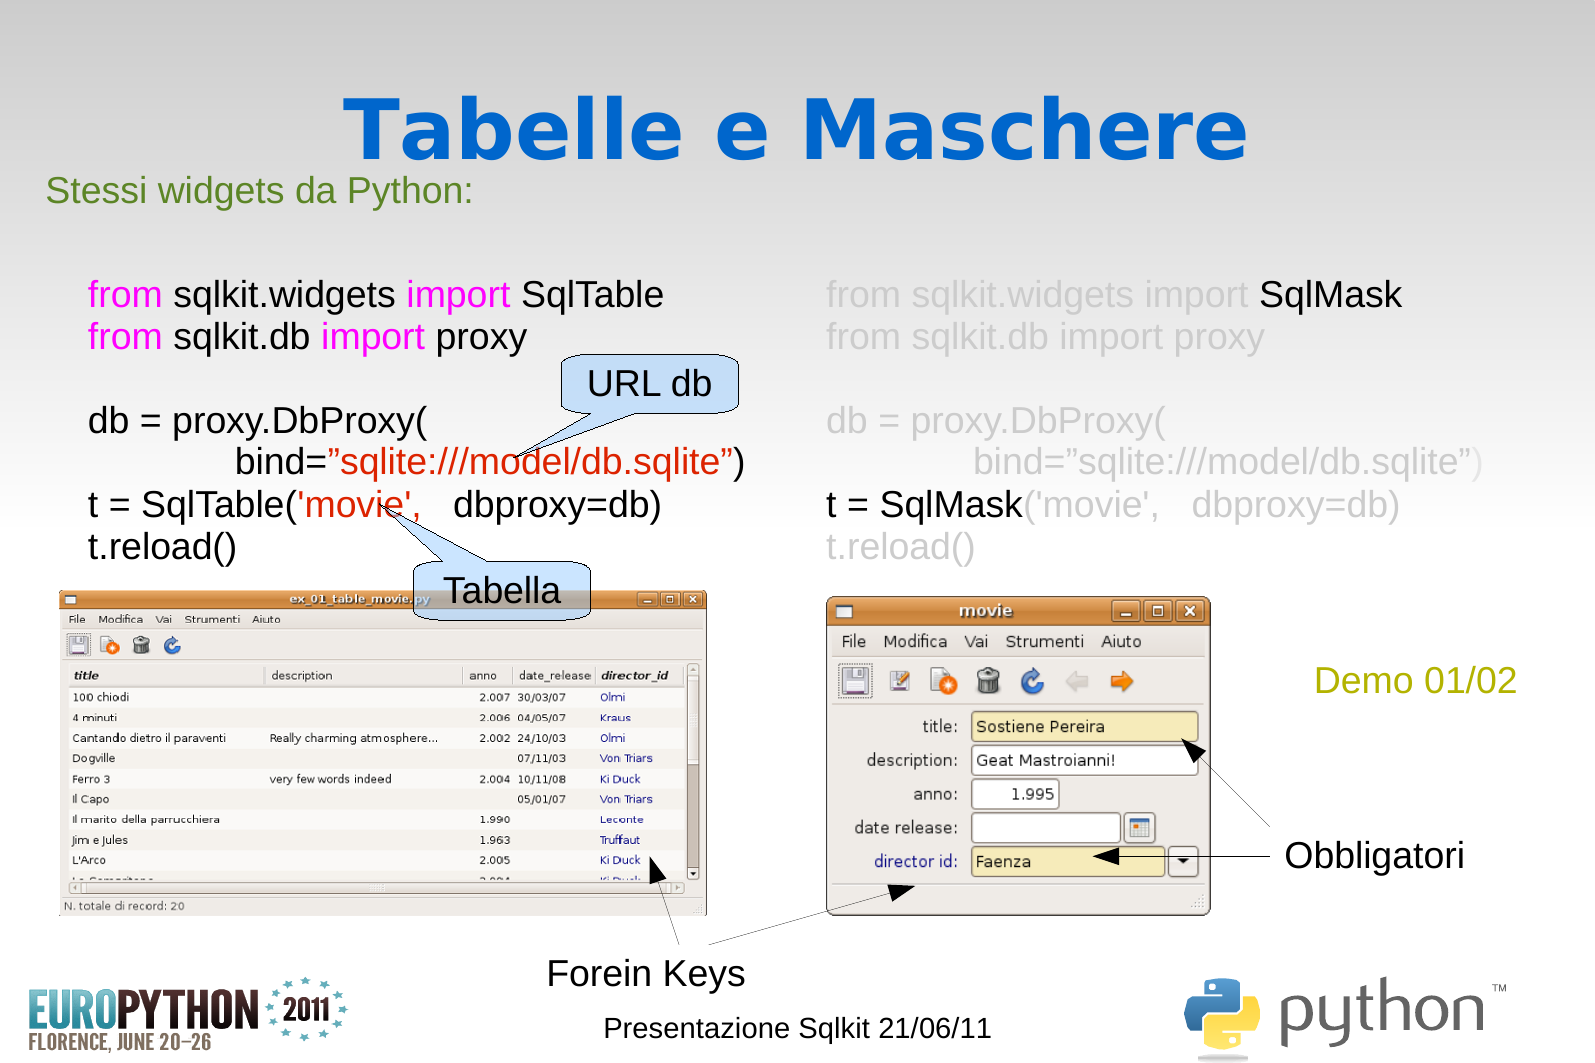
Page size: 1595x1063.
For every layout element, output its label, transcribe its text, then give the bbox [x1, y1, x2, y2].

text_box from sqlkit.widgets import SqlTable from sqlkit.db import proxy db = proxy.DbProxy( bind=”sqlite:///model/db.sqlite”) t = SqlTable('movie', dbproxy=db) t.reload() [73, 265, 768, 575]
text_box Stessi widgets da Python: [30, 162, 489, 220]
text_box Tabella [379, 503, 591, 621]
text_box Demo 01/02 [1299, 651, 1533, 709]
picture [59, 590, 709, 916]
picture [826, 596, 1211, 916]
text_box URL db [513, 354, 739, 458]
text_box Obbligatori [1269, 826, 1509, 943]
text_box Forein Keys [531, 944, 761, 1002]
title Tabelle e Maschere [79, 42, 1515, 220]
text_box from sqlkit.widgets import SqlMask from sqlkit.db import proxy db = proxy.DbProxy( bind=”sqlite:///model/db.sqlite”) t = SqlMask('movie', dbproxy=db) t.reload() [811, 265, 1506, 575]
picture [29, 974, 355, 1058]
